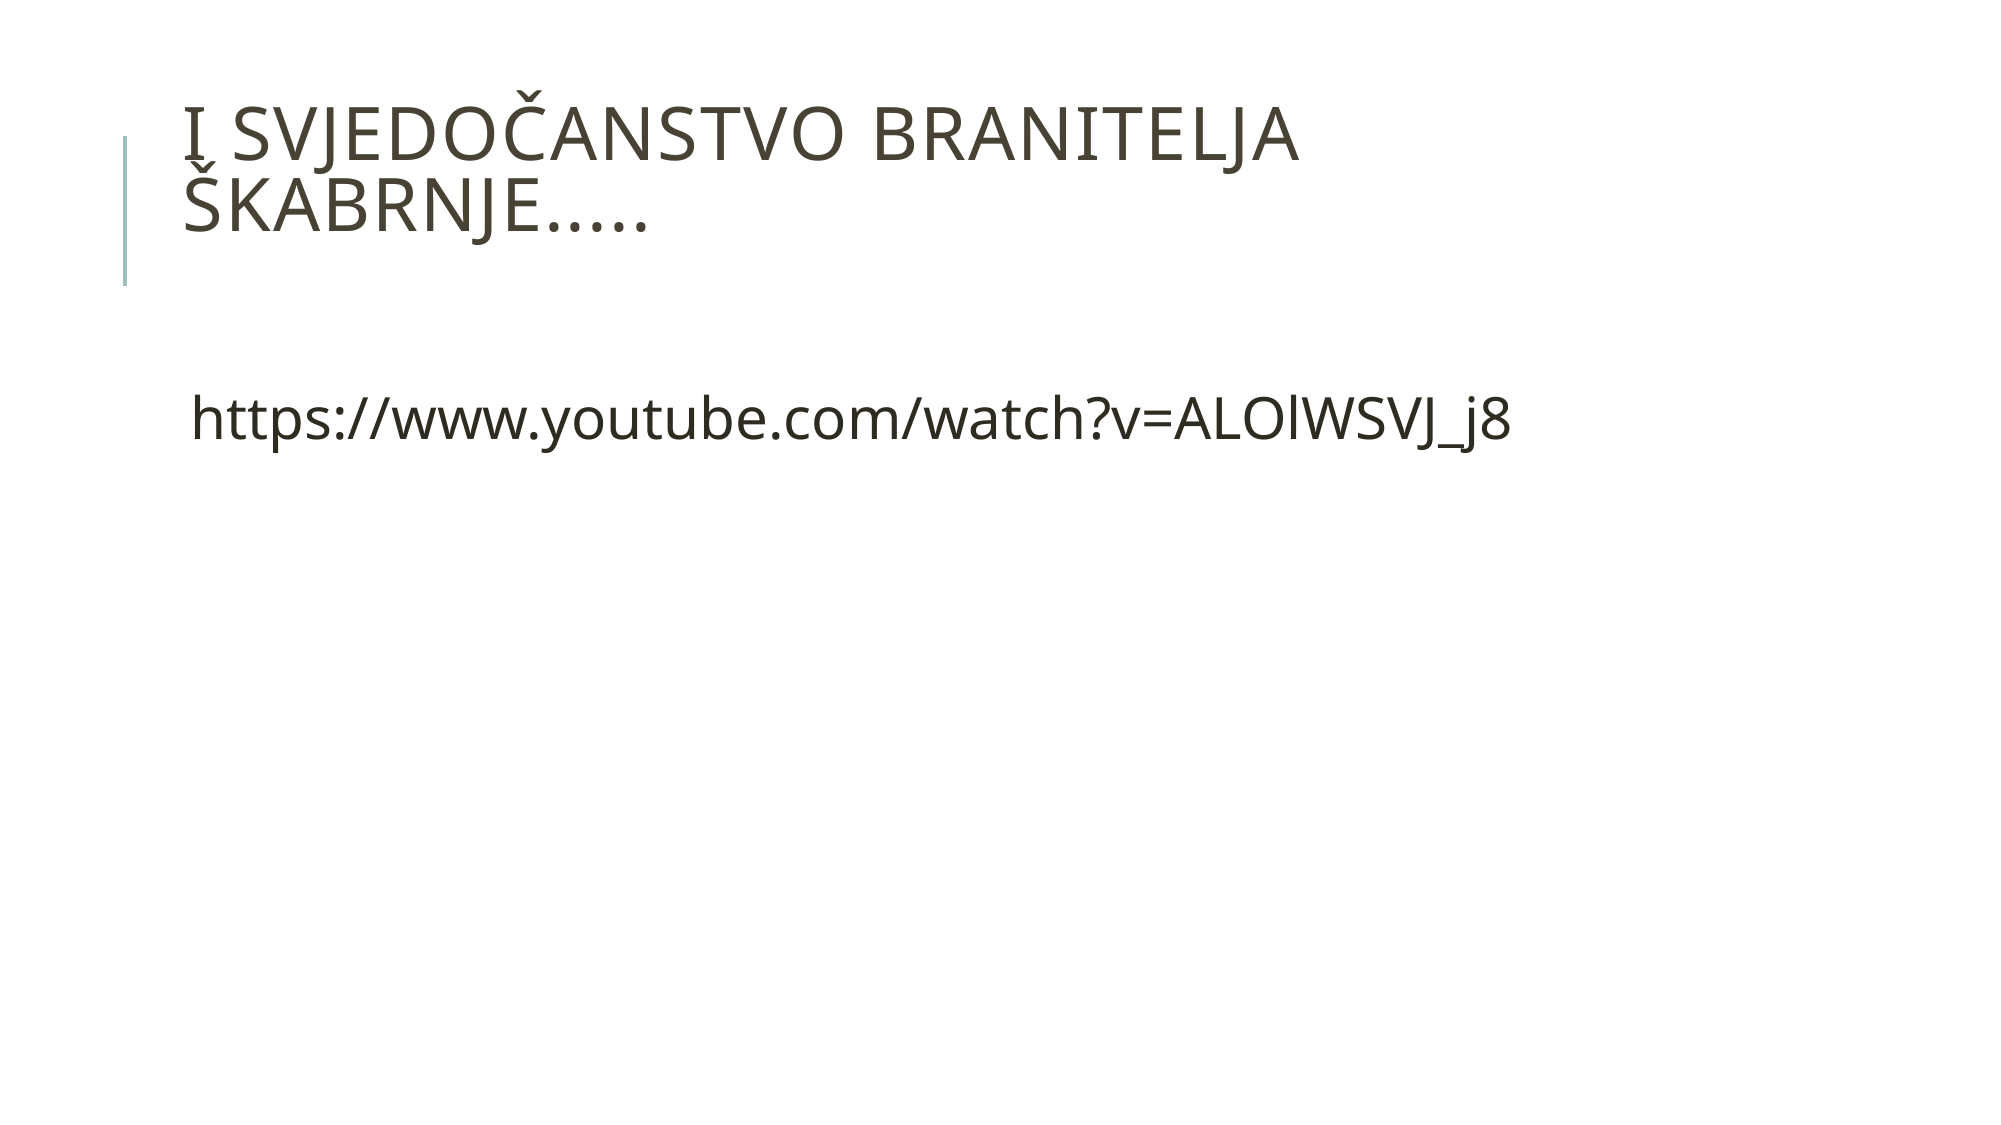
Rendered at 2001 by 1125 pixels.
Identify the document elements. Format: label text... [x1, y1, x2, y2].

title I SVJEDOČANSTVO BRANITELJA ŠKABRNJE..... [168, 96, 1763, 343]
list https://www.youtube.com/watch?v=ALOlWSVJ_j8 [168, 375, 1763, 1036]
